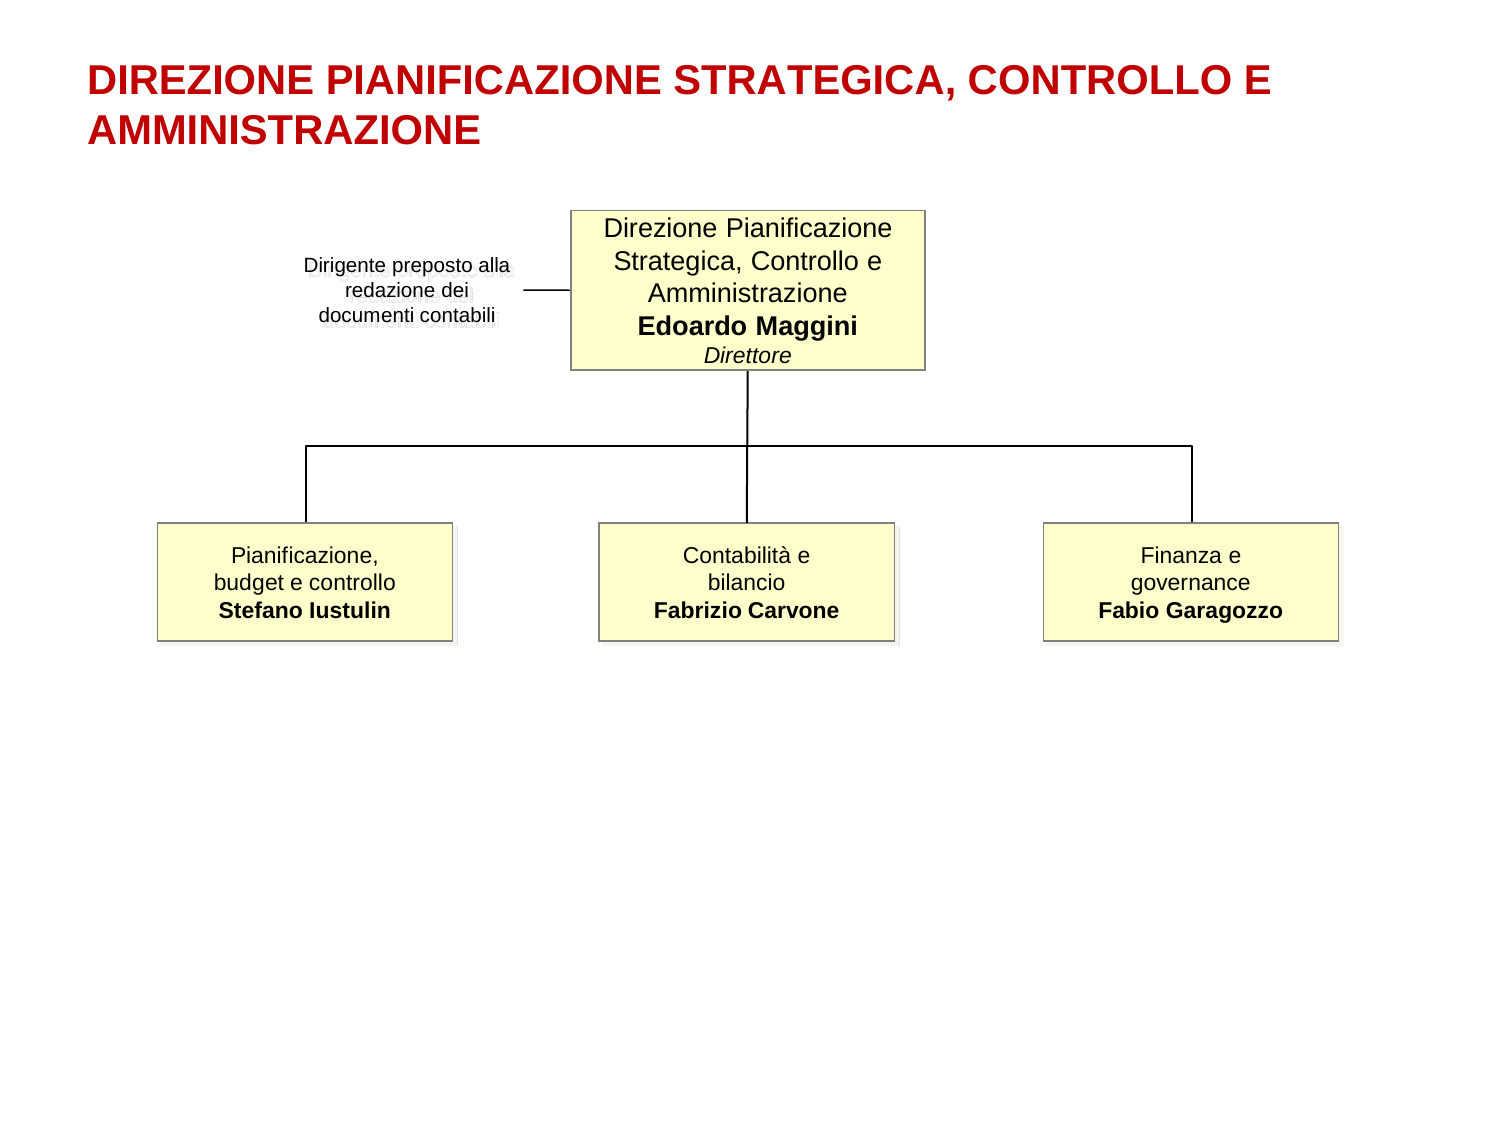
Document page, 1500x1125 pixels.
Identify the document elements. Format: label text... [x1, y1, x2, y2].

picture [156, 203, 1344, 647]
text_box DIREZIONE PIANIFICAZIONE STRATEGICA, CONTROLLO E AMMINISTRAZIONE [72, 45, 1462, 128]
